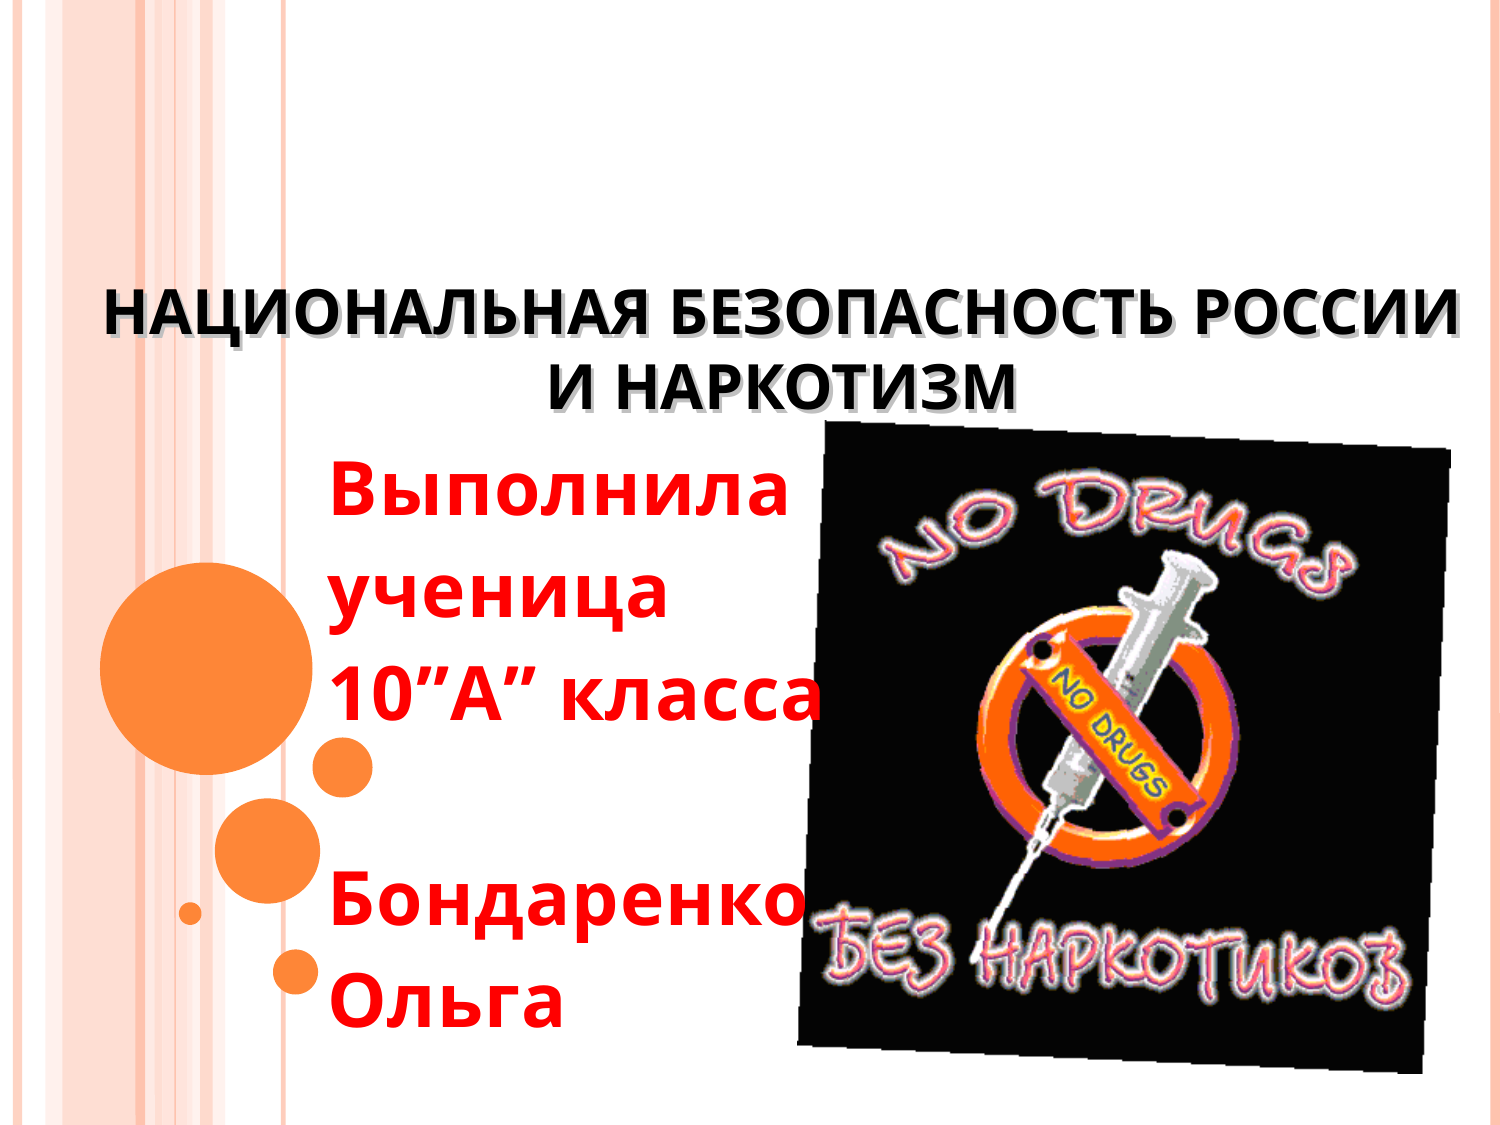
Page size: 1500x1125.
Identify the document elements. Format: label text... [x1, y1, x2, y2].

subtitle Выполнила ученица 10”А” класса Бондаренко Ольга [312, 432, 1426, 827]
title Национальная безопасность России и наркотизм [64, 66, 1500, 430]
picture [797, 448, 1451, 1074]
